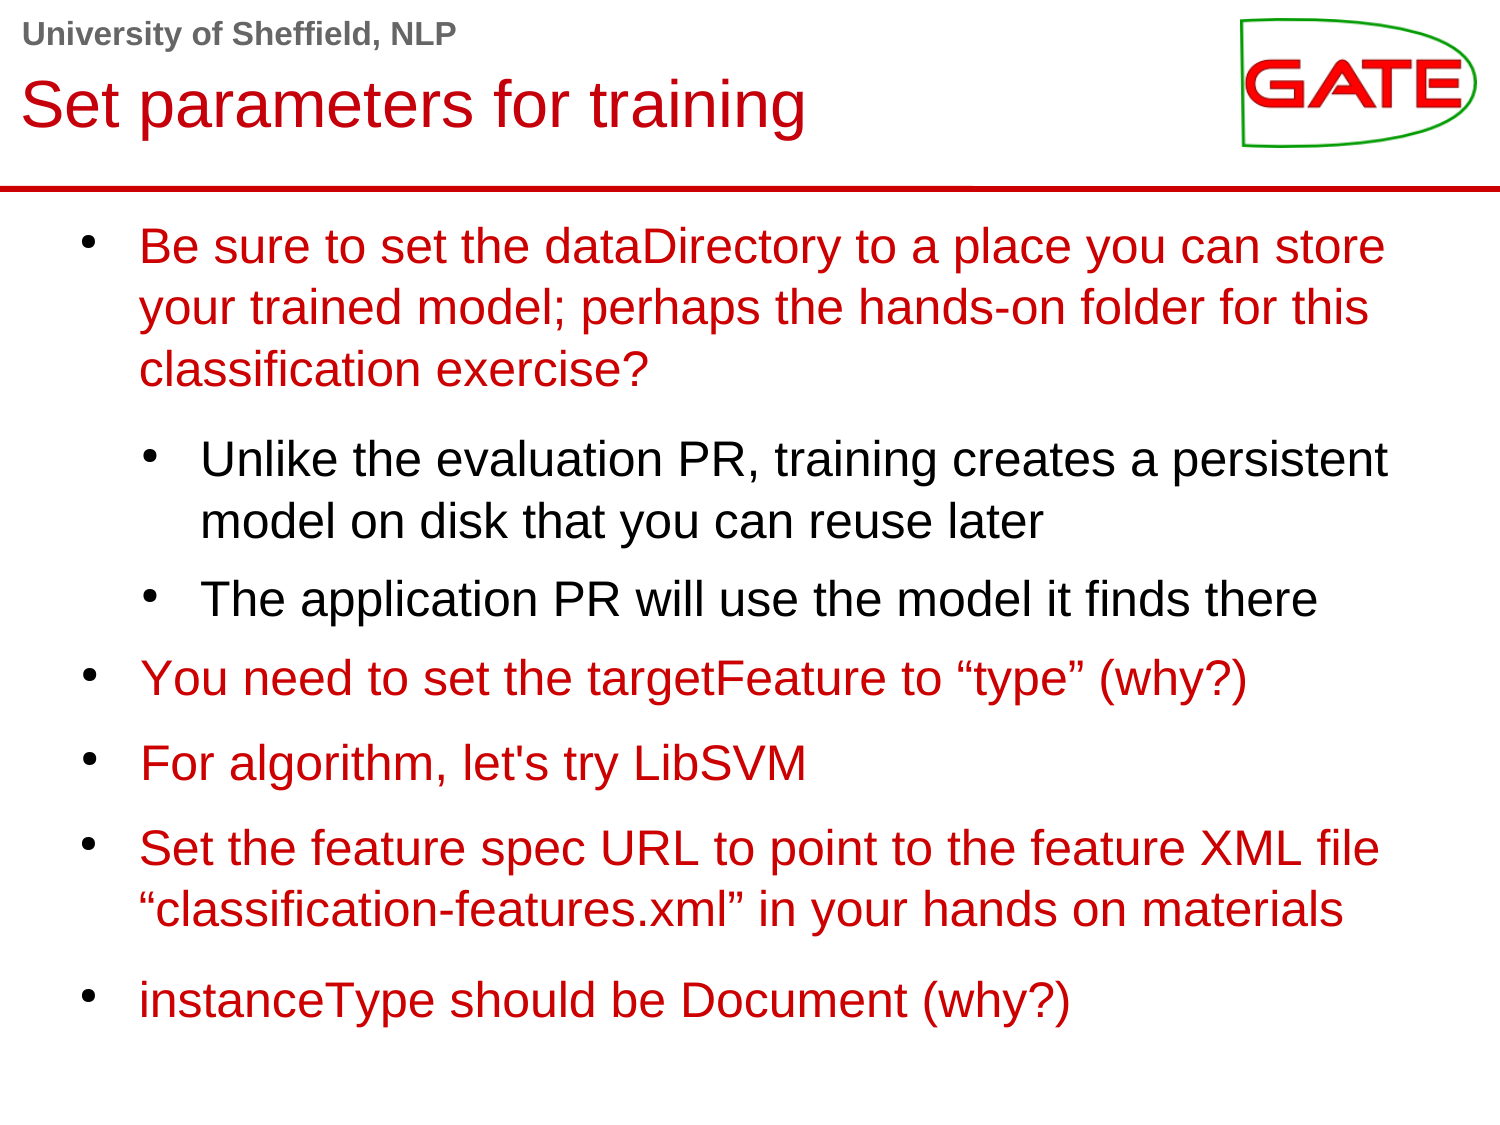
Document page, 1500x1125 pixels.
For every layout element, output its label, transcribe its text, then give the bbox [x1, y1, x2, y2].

picture [1240, 18, 1477, 148]
list Be sure to set the dataDirectory to a place you can store your trained model; perhaps the hands-on folder for this classification exercise? Unlike the evaluation PR, training creates a persistent model on disk that you can reuse later The application PR will use the model it finds there You need to set the targetFeature to “type” (why?) For algorithm, let's try LibSVM Set the feature spec URL to point to the feature XML file “classification-features.xml” in your hands on materials instanceType should be Document (why?) [23, 212, 1477, 1063]
title Set parameters for training [20, 27, 1240, 183]
